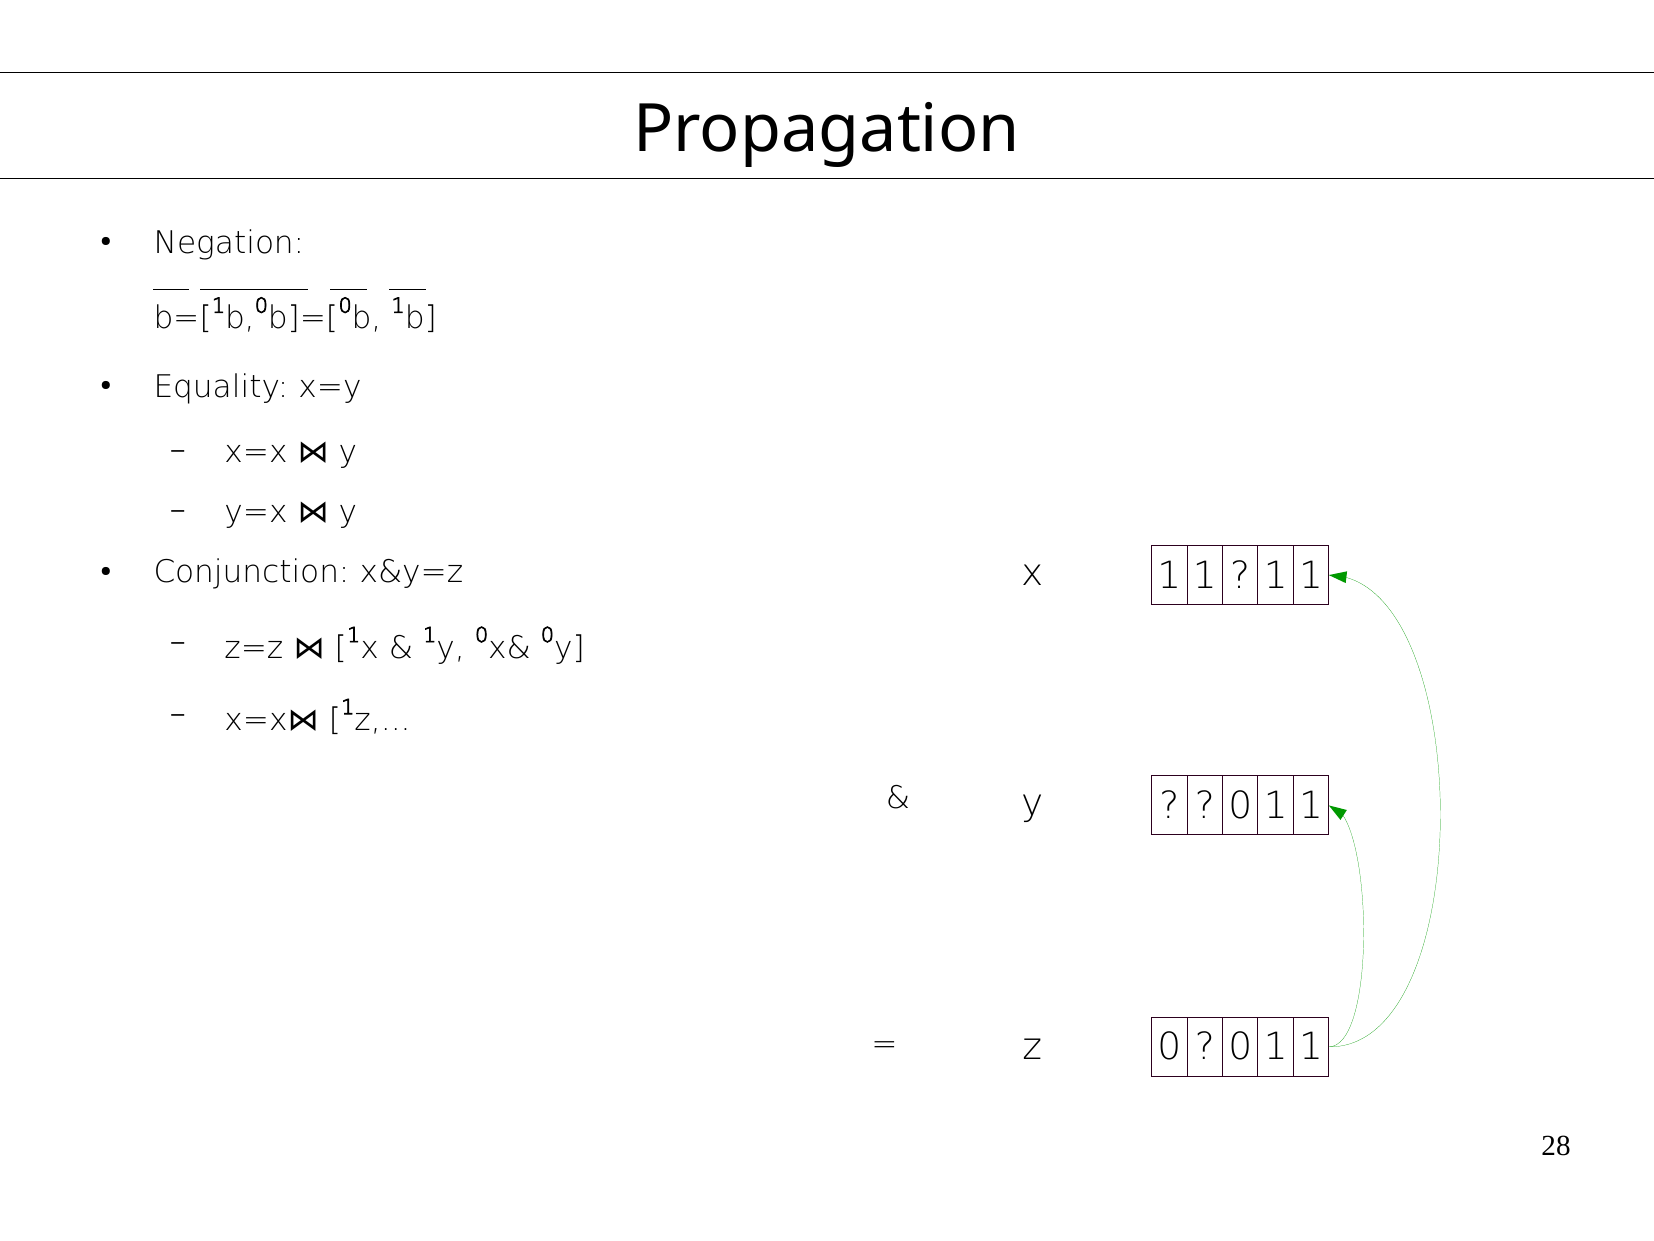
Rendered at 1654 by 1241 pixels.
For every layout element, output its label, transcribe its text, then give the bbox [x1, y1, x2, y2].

list Negation: b=[1b,0b]=[0b, 1b] Equality: x=y x=x ⋈ y y=x ⋈ y Conjunction: x&y=z z=z ⋈ [1x & 1y, 0x& 0y] x=x⋈ [1z,... [82, 224, 1241, 1193]
text_box 0 [1151, 1017, 1187, 1077]
text_box 1 [1293, 775, 1329, 835]
text_box 1 [1293, 1017, 1329, 1077]
text_box ? [1222, 545, 1257, 605]
text_box 1 [1187, 545, 1222, 605]
text_box x [1006, 543, 1059, 603]
text_box y [1006, 773, 1059, 833]
text_box 1 [1151, 545, 1187, 605]
text_box 0 [1222, 1017, 1257, 1077]
text_box 1 [1257, 775, 1293, 835]
text_box = [871, 1025, 910, 1068]
text_box z [1007, 1017, 1058, 1077]
text_box ? [1151, 775, 1187, 835]
text_box & [885, 779, 936, 832]
text_box ? [1187, 775, 1222, 835]
text_box 0 [1222, 775, 1257, 835]
text_box Propagation [0, 72, 1654, 166]
text_box 1 [1293, 545, 1329, 605]
text_box 1 [1257, 545, 1293, 605]
text_box ? [1187, 1017, 1222, 1077]
text_box 1 [1257, 1017, 1293, 1077]
